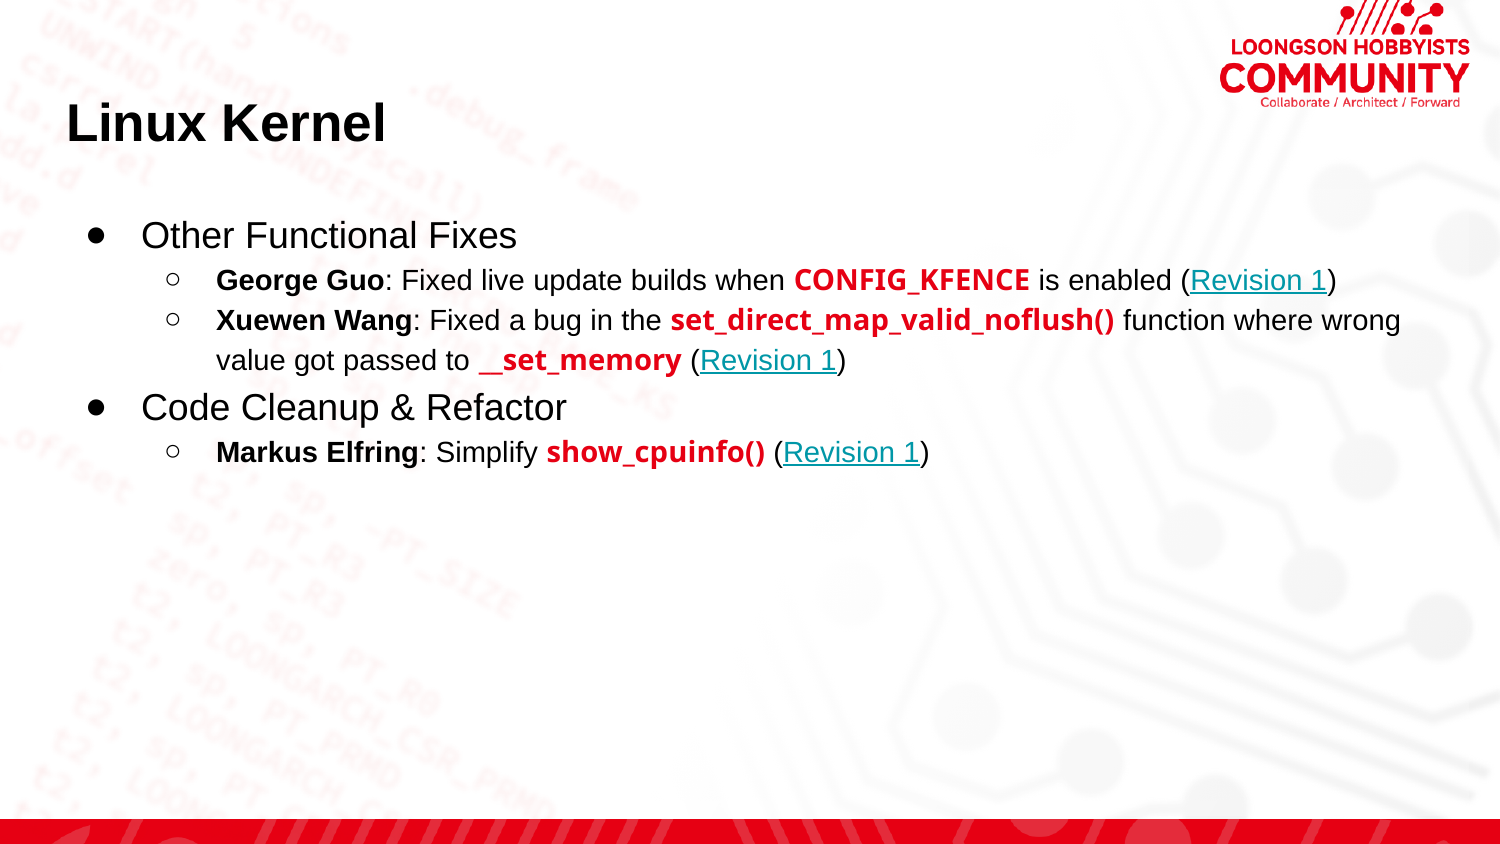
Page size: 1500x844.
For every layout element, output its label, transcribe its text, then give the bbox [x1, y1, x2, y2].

picture [0, 0, 1500, 844]
list Other Functional Fixes George Guo: Fixed live update builds when CONFIG_KFENCE is enabled (Revision 1) Xuewen Wang: Fixed a bug in the set_direct_map_valid_noflush() function where wrong value got passed to __set_memory (Revision 1) Code Cleanup & Refactor Markus Elfring: Simplify show_cpuinfo() (Revision 1) [51, 189, 1469, 817]
title Linux Kernel [51, 72, 1449, 167]
